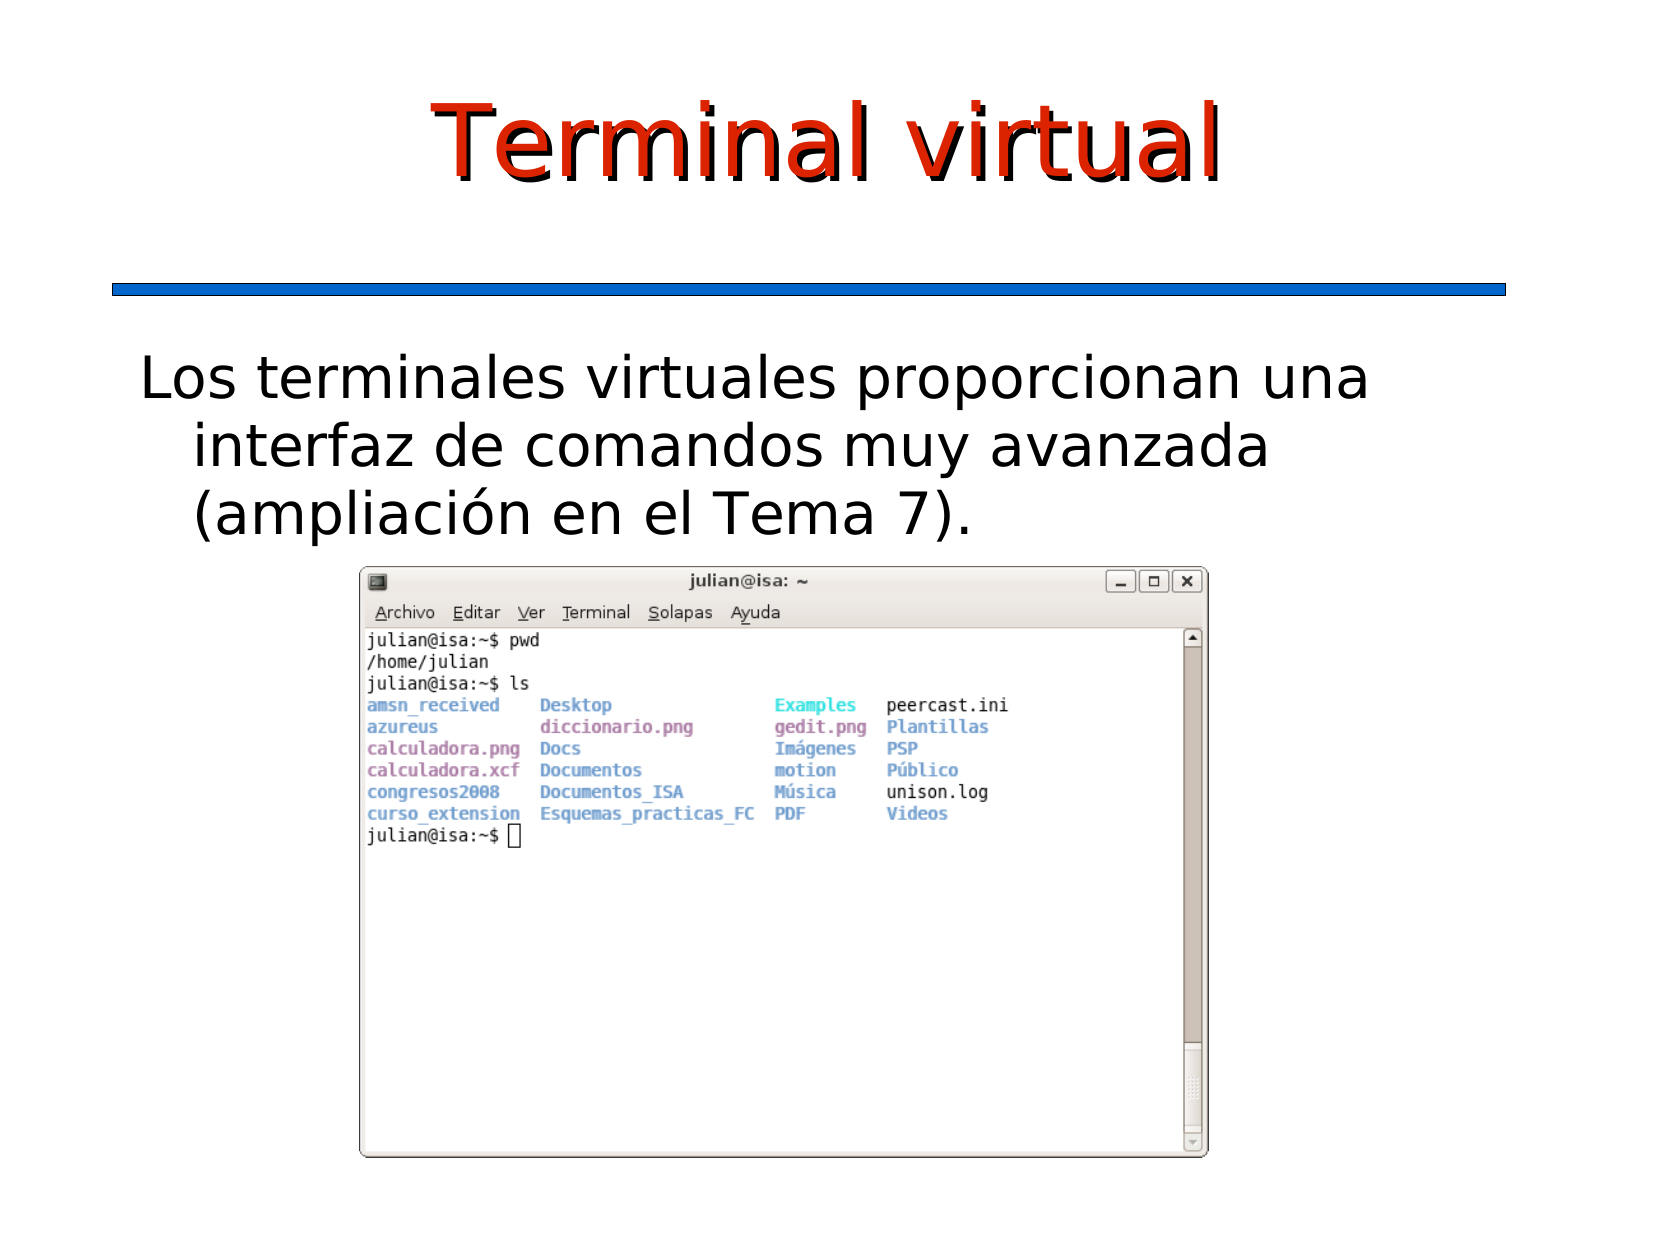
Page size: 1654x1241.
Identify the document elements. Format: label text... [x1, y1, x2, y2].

list Los terminales virtuales proporcionan una interfaz de comandos muy avanzada (ampliación en el Tema 7). [121, 344, 1534, 1127]
picture [359, 566, 1209, 1158]
title Terminal virtual [121, 37, 1534, 246]
